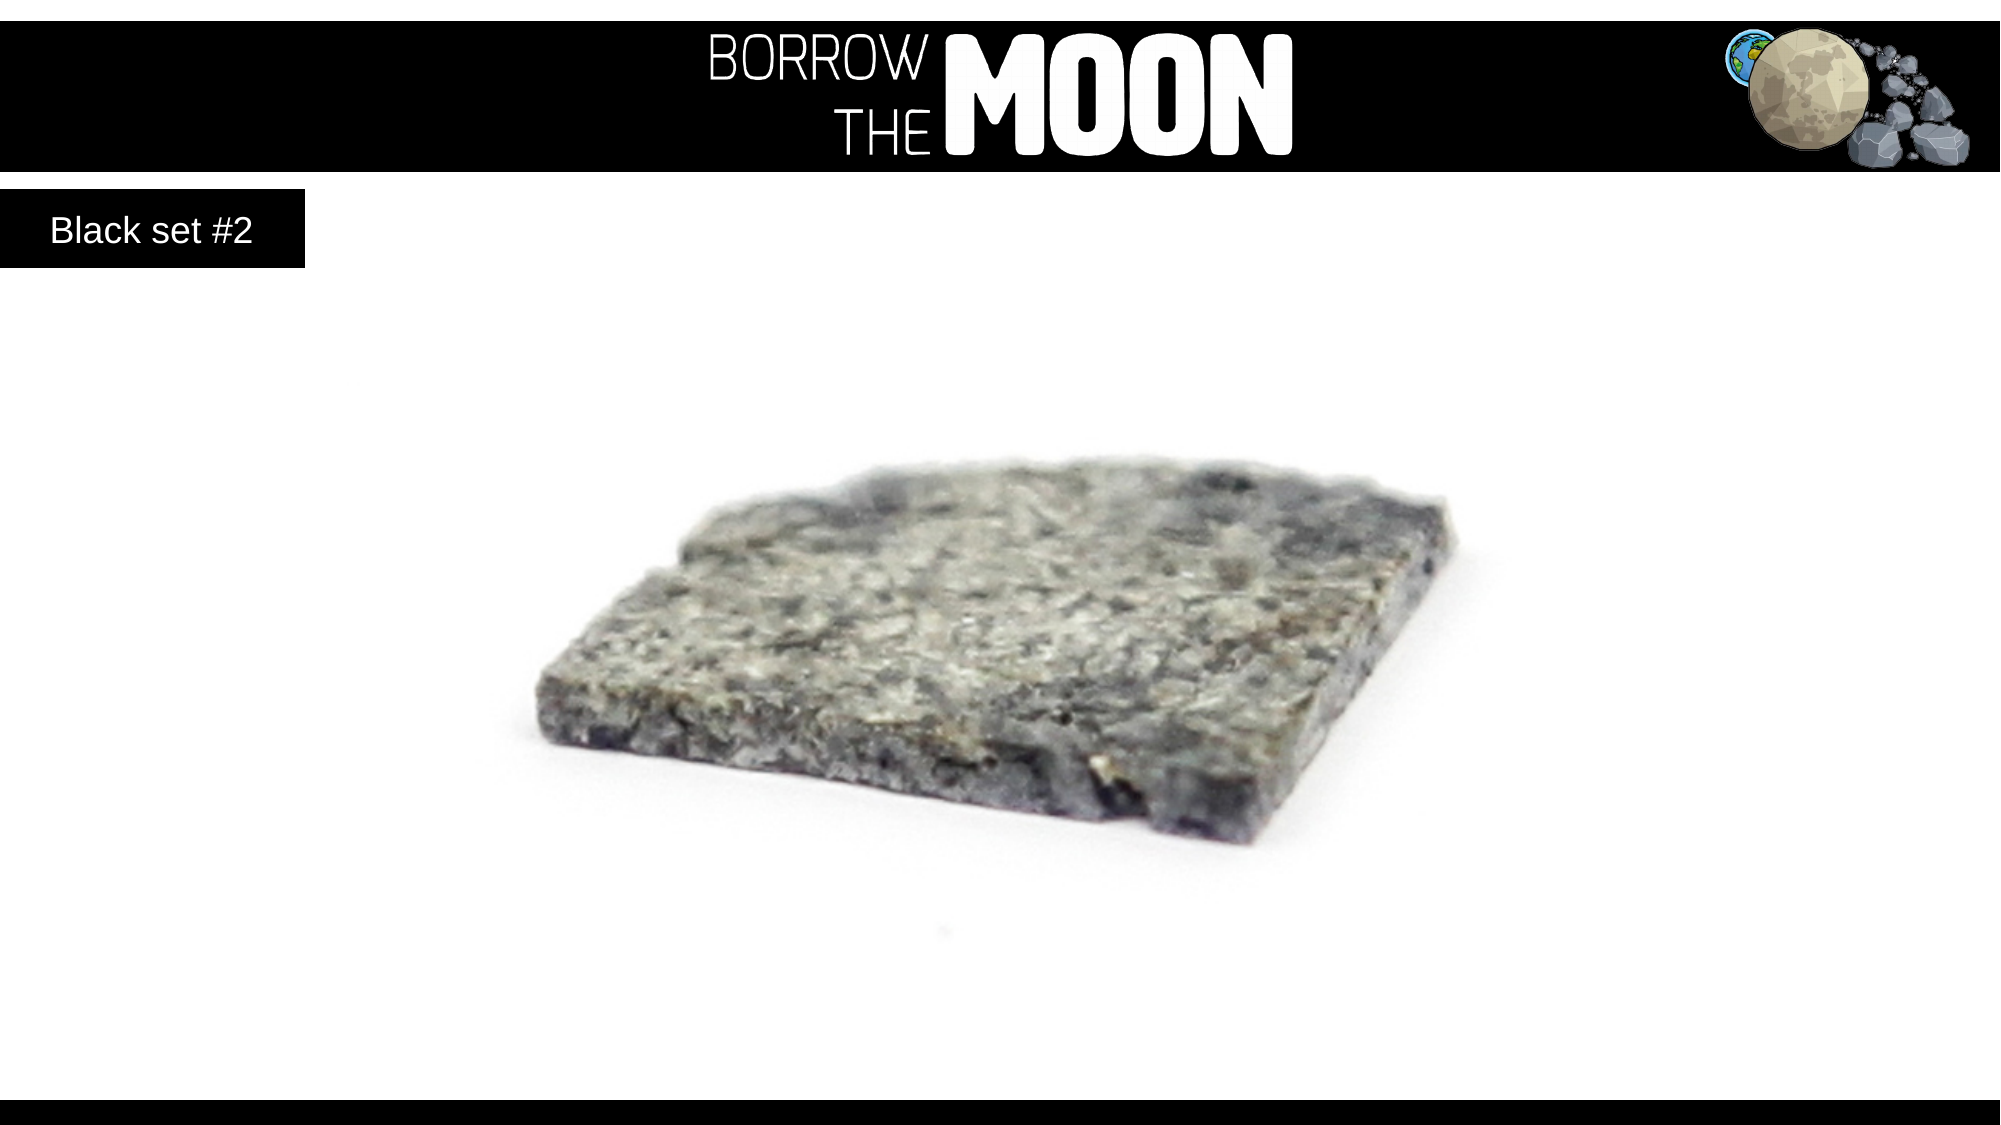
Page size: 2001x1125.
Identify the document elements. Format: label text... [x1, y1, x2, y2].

text_box Black set #2 [0, 189, 305, 268]
picture [347, 201, 1653, 1071]
